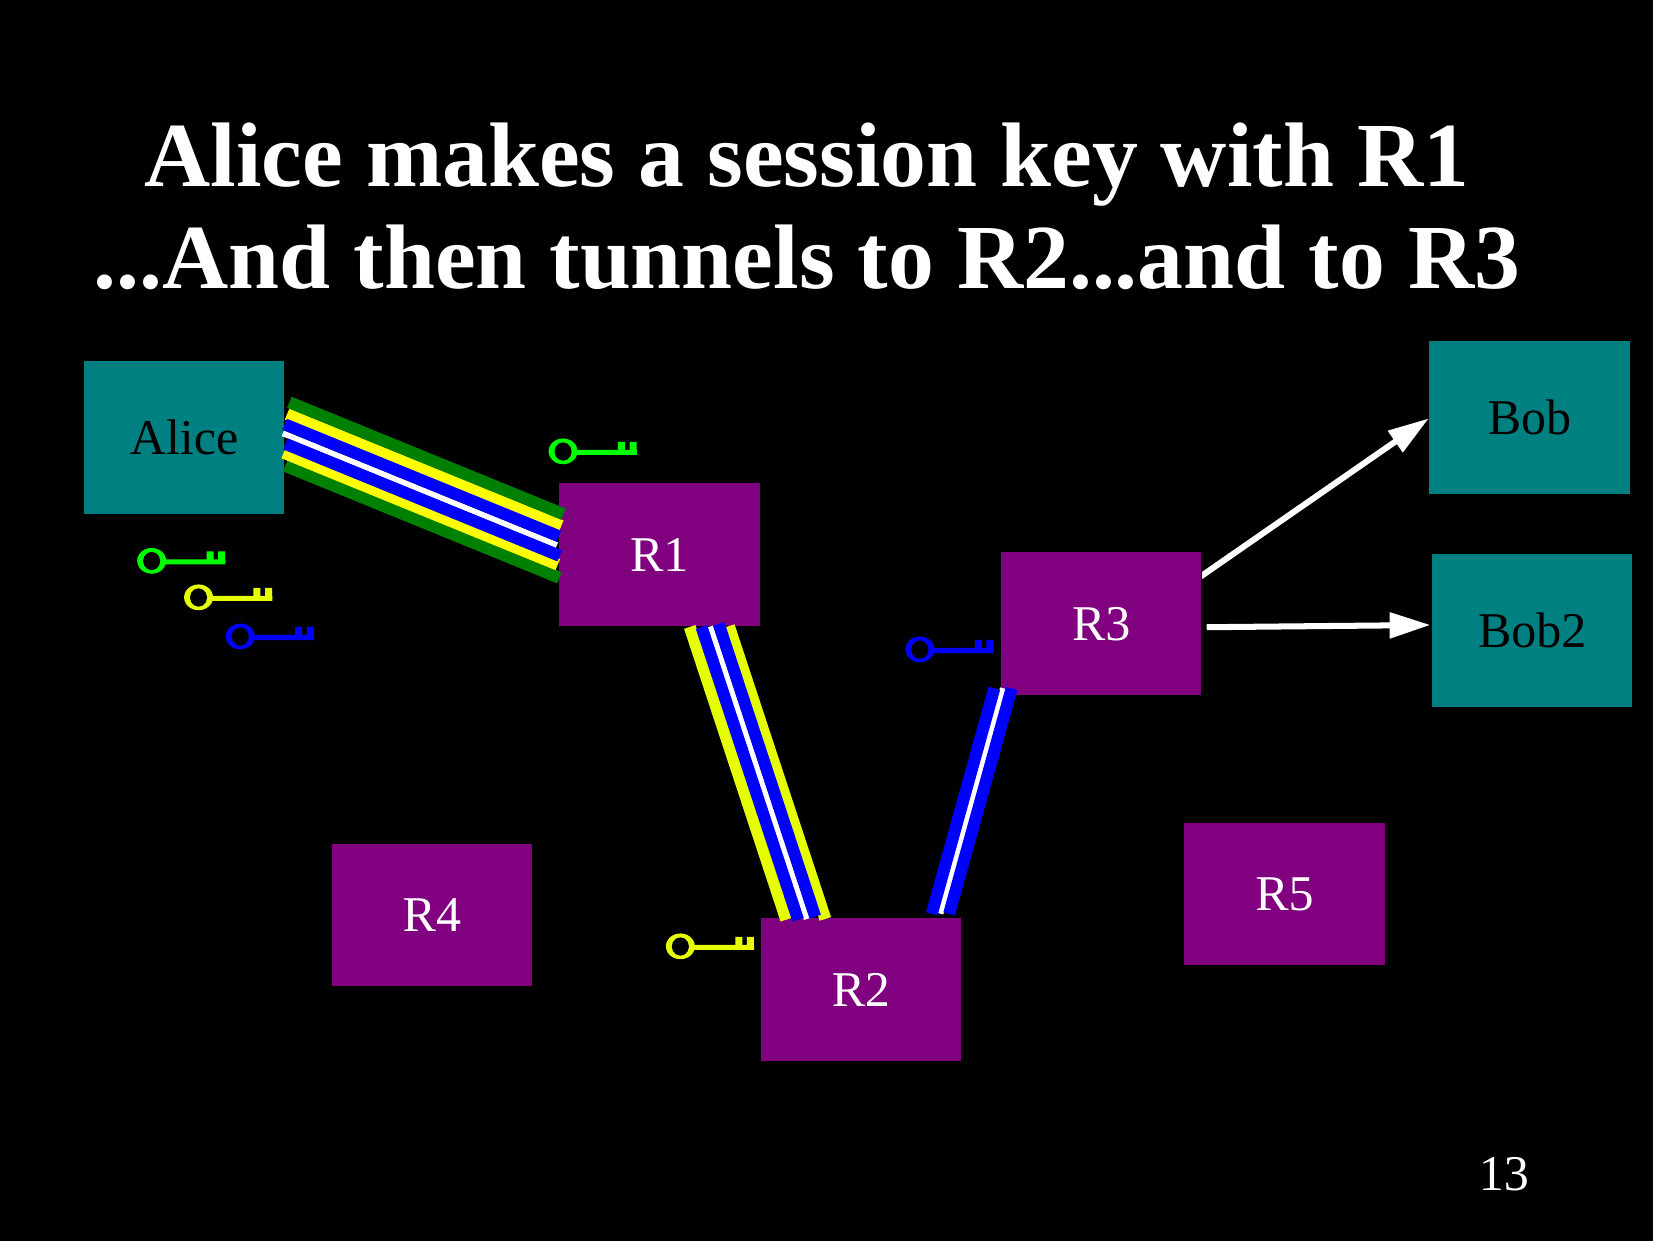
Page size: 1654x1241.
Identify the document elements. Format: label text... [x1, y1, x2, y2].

text_box Bob [1428, 340, 1631, 495]
text_box [548, 438, 637, 465]
text_box [225, 623, 315, 650]
text_box [184, 584, 273, 611]
text_box [137, 547, 226, 574]
text_box [905, 636, 994, 663]
text_box R2 [760, 917, 962, 1062]
text_box R3 [1000, 551, 1202, 696]
text_box R1 [558, 482, 761, 627]
text_box R5 [1183, 822, 1386, 966]
text_box [665, 933, 755, 960]
title Alice makes a session key with R1 ...And then tunnels to R2...and to R3 [82, 86, 1534, 327]
text_box R4 [331, 843, 533, 987]
text_box Bob2 [1431, 553, 1633, 708]
text_box Alice [83, 360, 285, 515]
